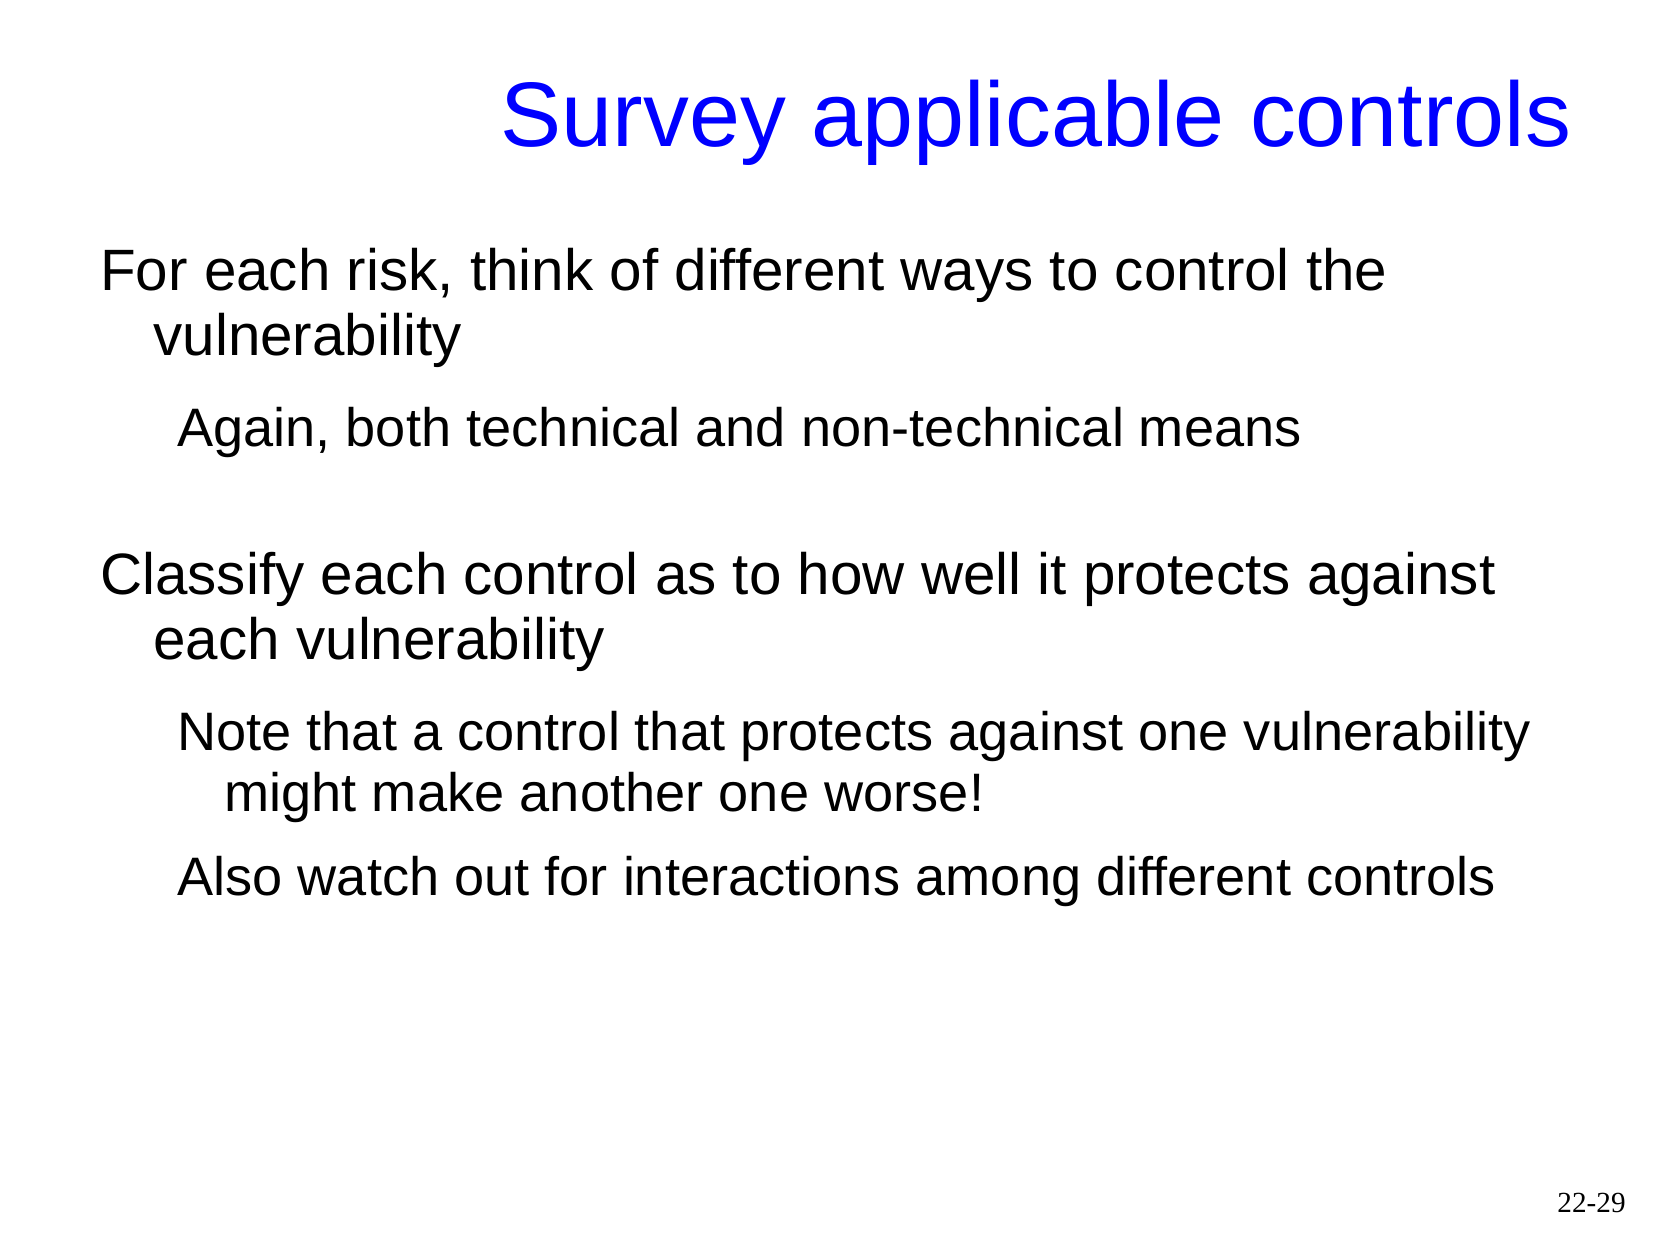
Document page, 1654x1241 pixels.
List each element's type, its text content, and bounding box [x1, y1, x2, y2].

title Survey applicable controls [84, 18, 1573, 211]
list For each risk, think of different ways to control the vulnerability Again, both technical and non-technical means Classify each control as to how well it protects against each vulnerability Note that a control that protects against one vulnerability might make another one worse! Also watch out for interactions among different controls [82, 237, 1571, 1156]
